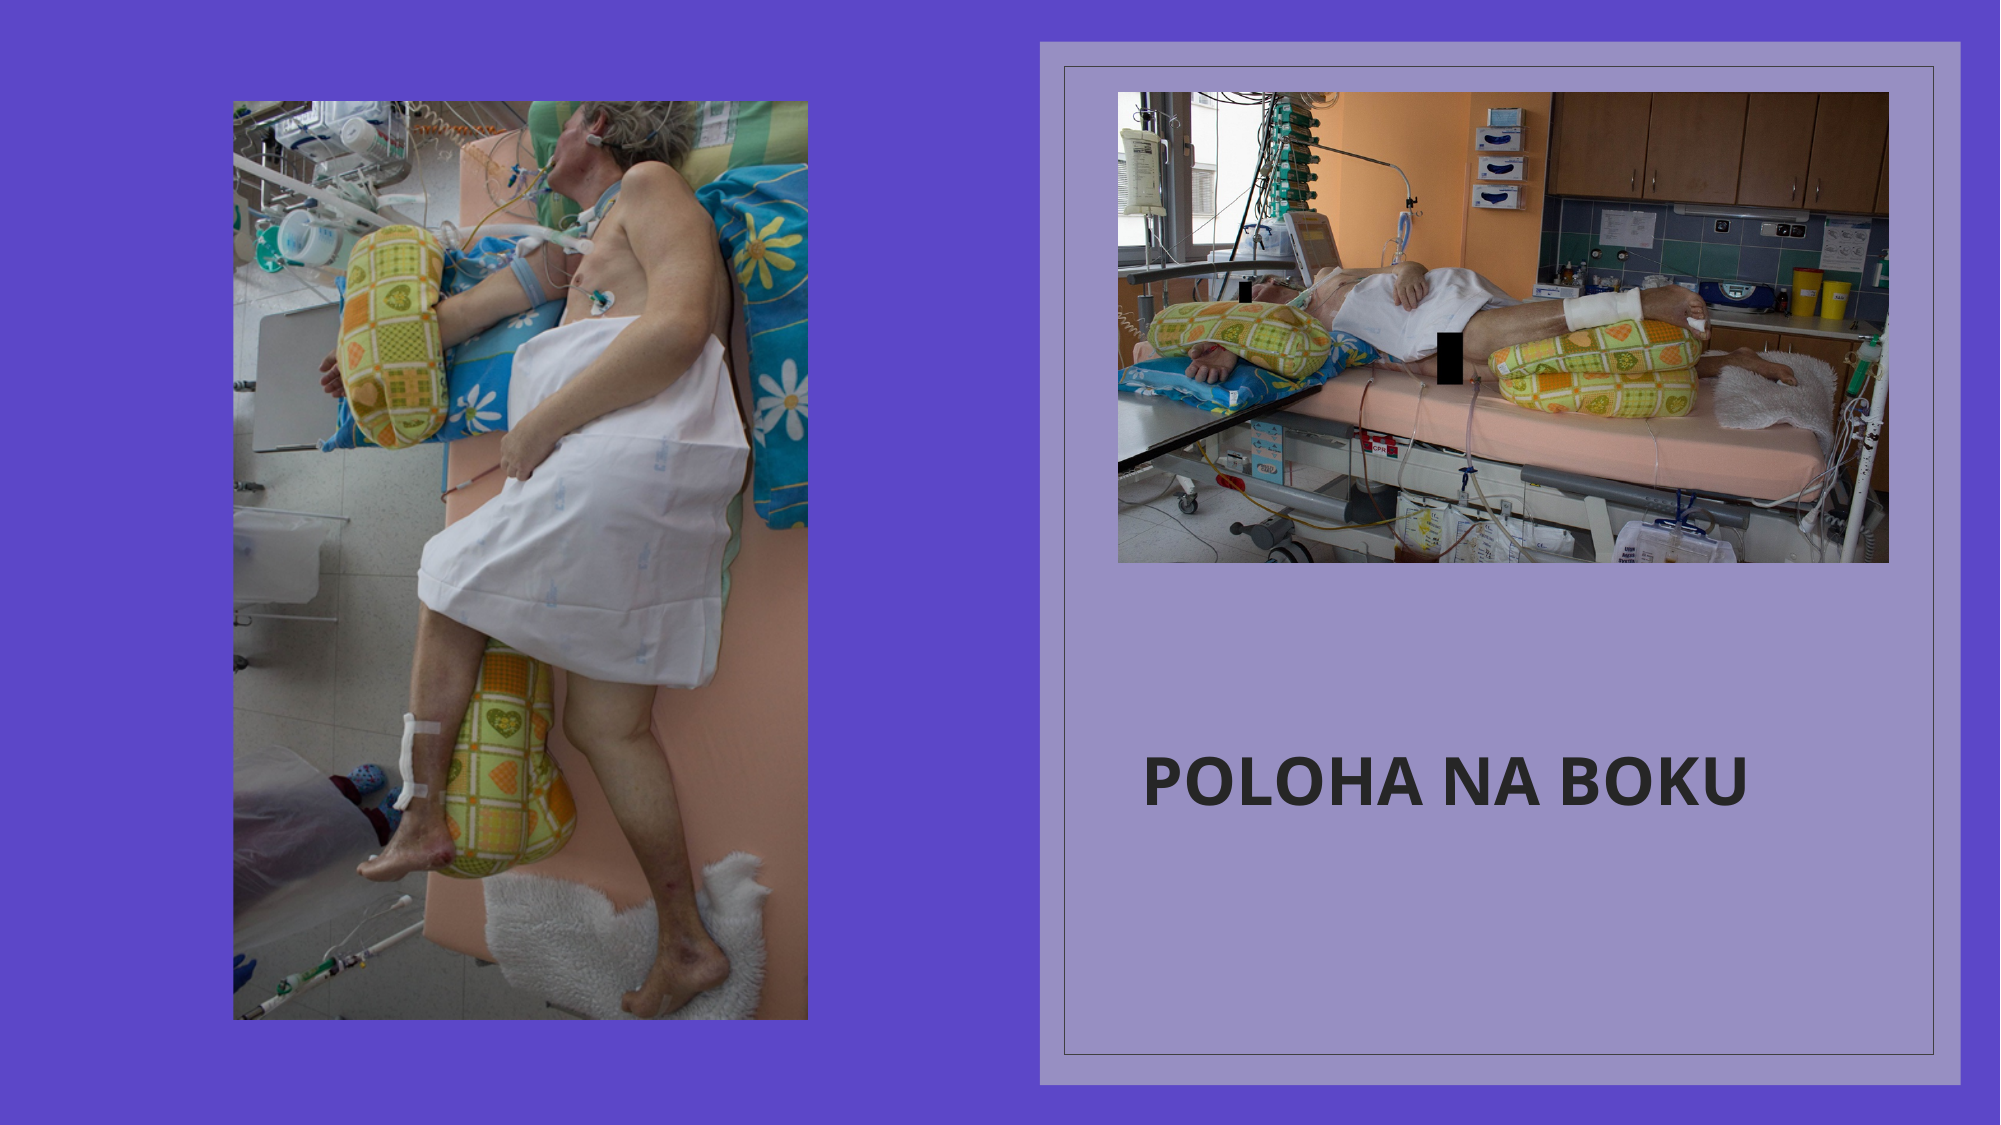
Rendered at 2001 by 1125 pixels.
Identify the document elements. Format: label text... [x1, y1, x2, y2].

title POLOHA NA BOKU [1126, 706, 1882, 861]
picture [1118, 92, 1889, 563]
picture [233, 101, 808, 1020]
text_box [0, 0, 2000, 1125]
